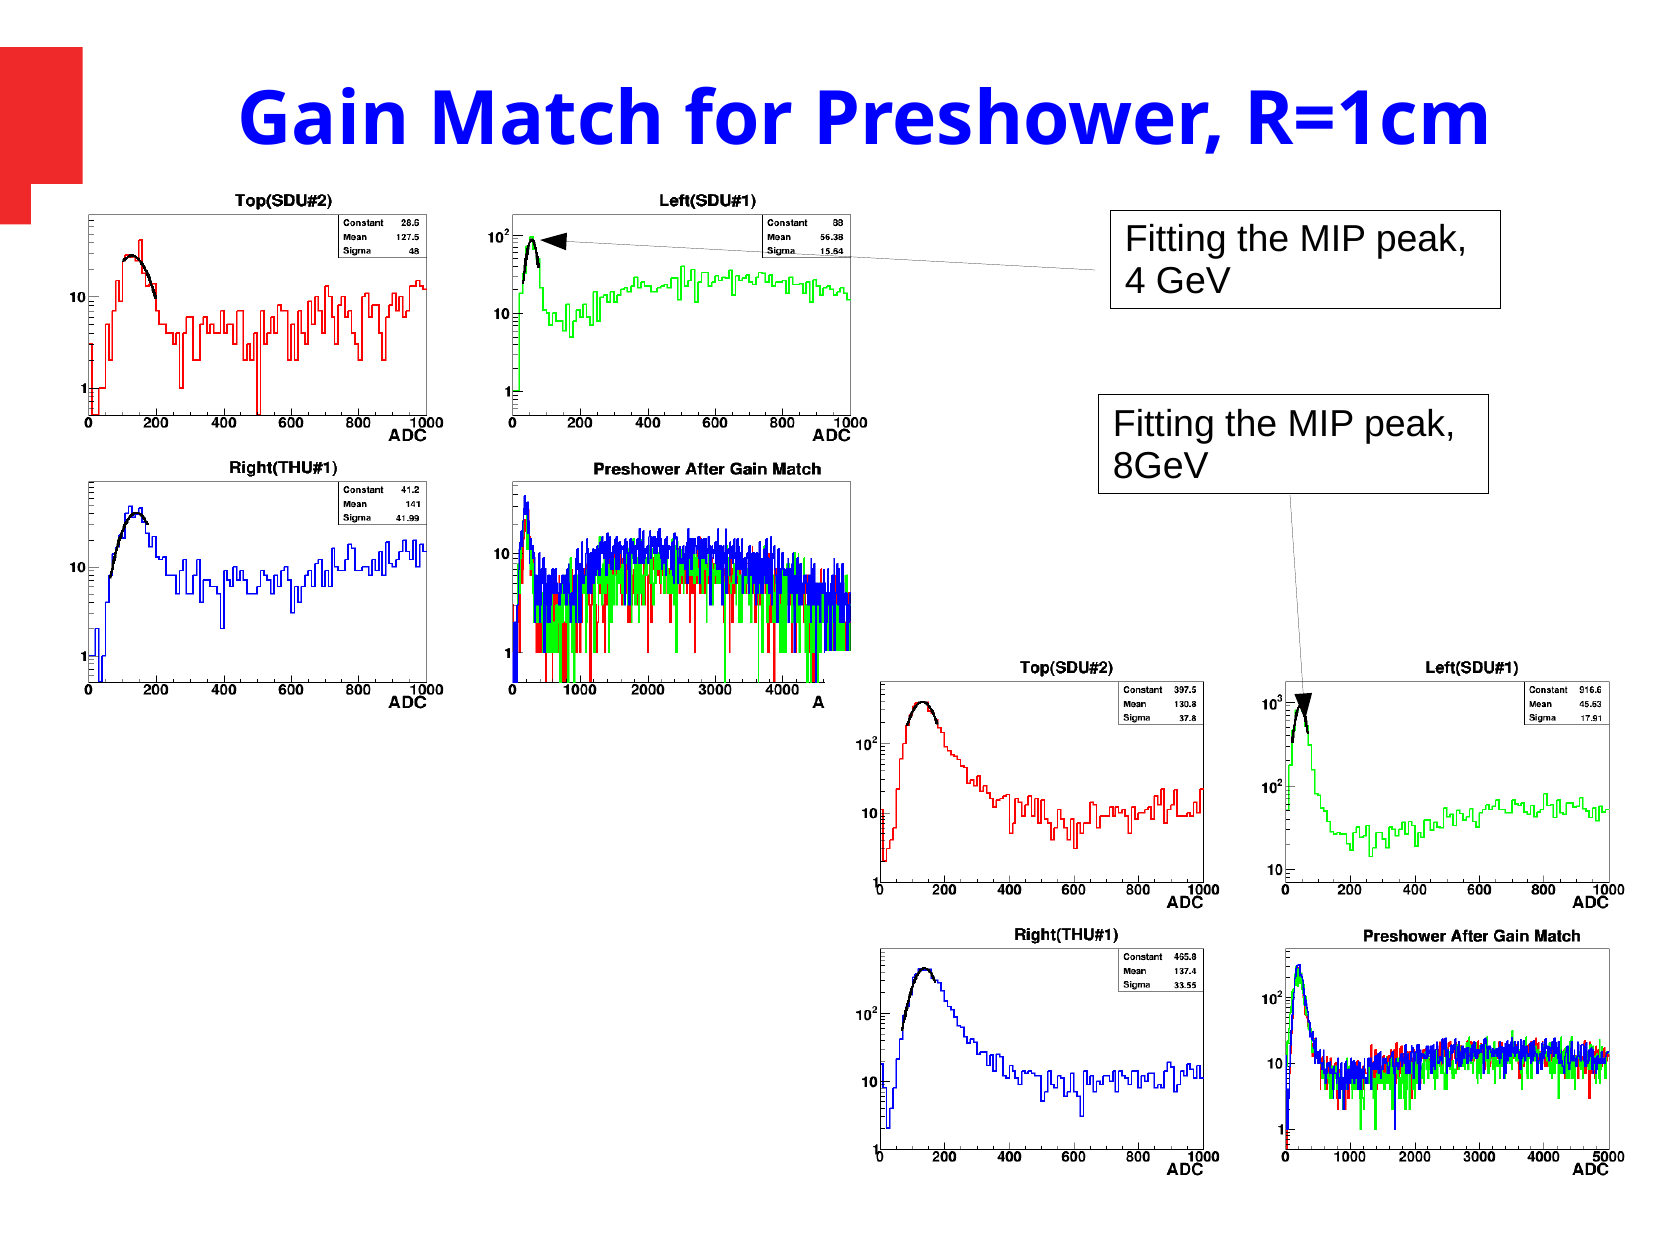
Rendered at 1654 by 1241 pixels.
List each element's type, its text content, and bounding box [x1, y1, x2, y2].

text_box Fitting the MIP peak, 4 GeV [1110, 210, 1501, 308]
picture [31, 184, 1636, 1186]
text_box Fitting the MIP peak, 8GeV [1098, 394, 1489, 493]
title Gain Match for Preshower, R=1cm [82, 47, 1648, 183]
